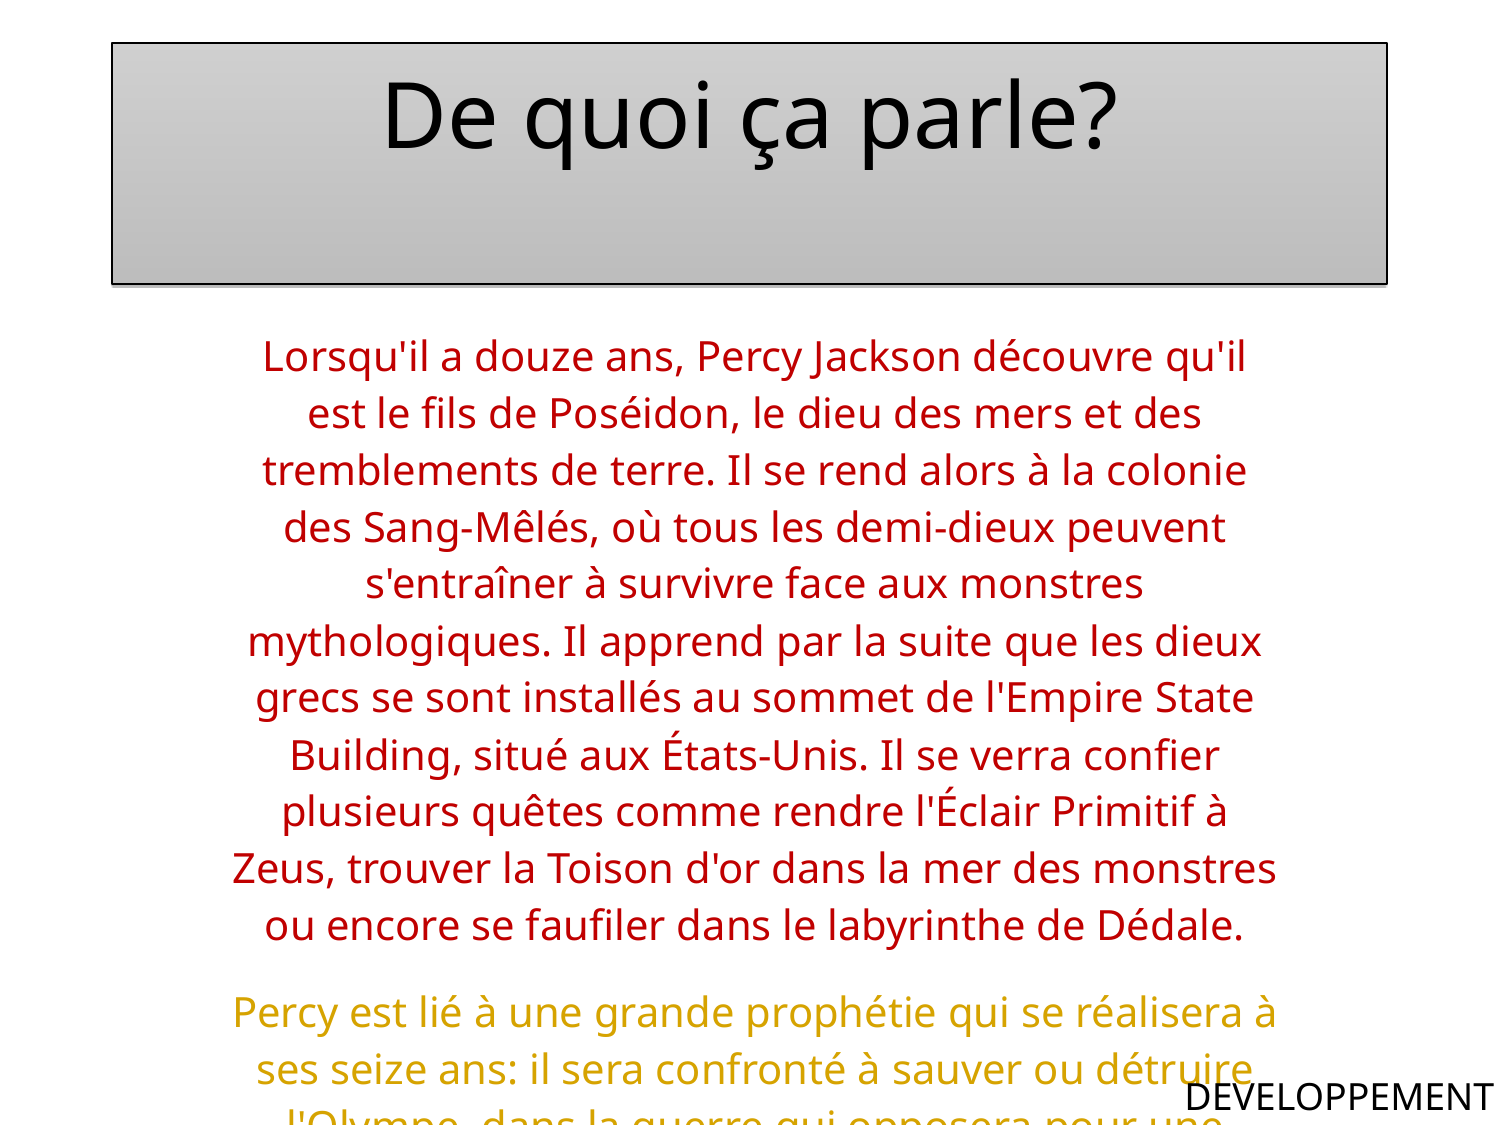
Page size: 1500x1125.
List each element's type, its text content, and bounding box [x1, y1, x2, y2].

text_box DEVELOPPEMENT [1169, 1062, 1500, 1121]
subtitle Lorsqu'il a douze ans, Percy Jackson découvre qu'il est le fils de Poséidon, le dieu des mers et des tremblements de terre. Il se rend alors à la colonie des Sang-Mêlés, où tous les demi-dieux peuvent s'entraîner à survivre face aux monstres mythologiques. Il apprend par la suite que les dieux grecs se sont installés au sommet de l'Empire State Building, situé aux États-Unis. Il se verra confier plusieurs quêtes comme rendre l'Éclair Primitif à Zeus, trouver la Toison d'or dans la mer des monstres ou encore se faufiler dans le labyrinthe de Dédale. Percy est lié à une grande prophétie qui se réalisera à ses seize ans: il sera confronté à sauver ou détruire l'Olympe, dans la guerre qui opposera pour une seconde fois, les dieux grecs et les titans... [230, 326, 1281, 1052]
title De quoi ça parle? [112, 42, 1388, 284]
